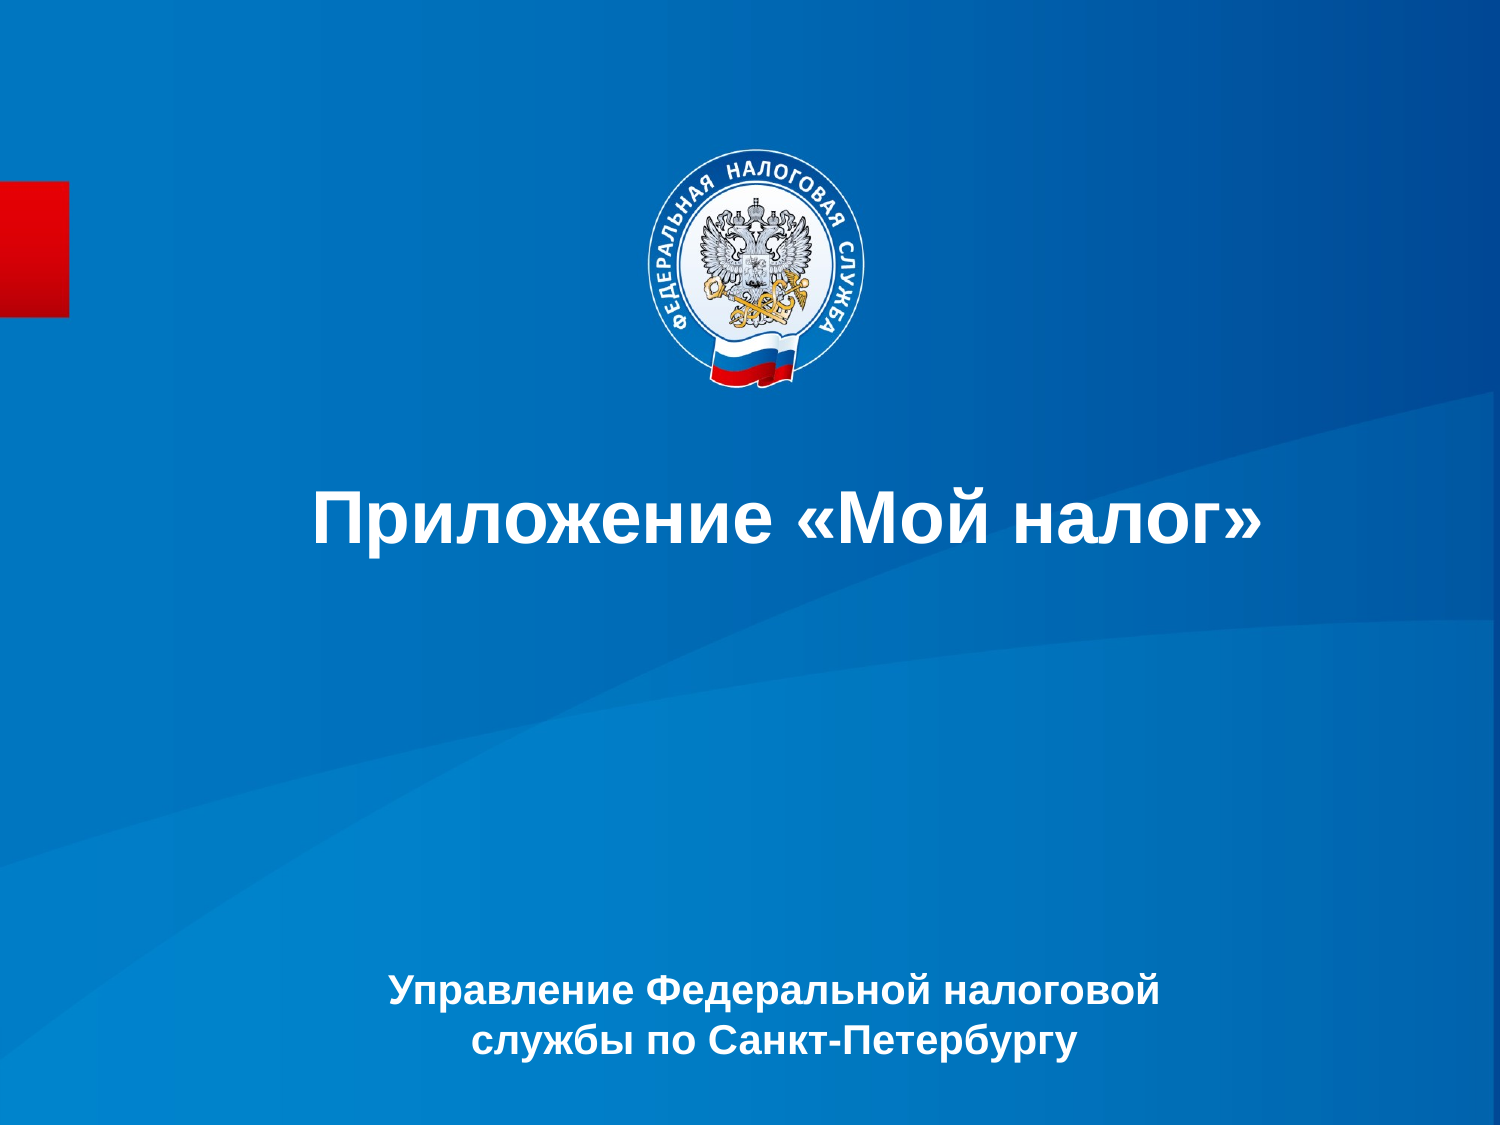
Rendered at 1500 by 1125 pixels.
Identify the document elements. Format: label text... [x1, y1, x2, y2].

text_box Управление Федеральной налоговой службы по Санкт-Петербургу [337, 962, 1213, 1064]
text_box Приложение «Мой налог» [262, 468, 1313, 560]
